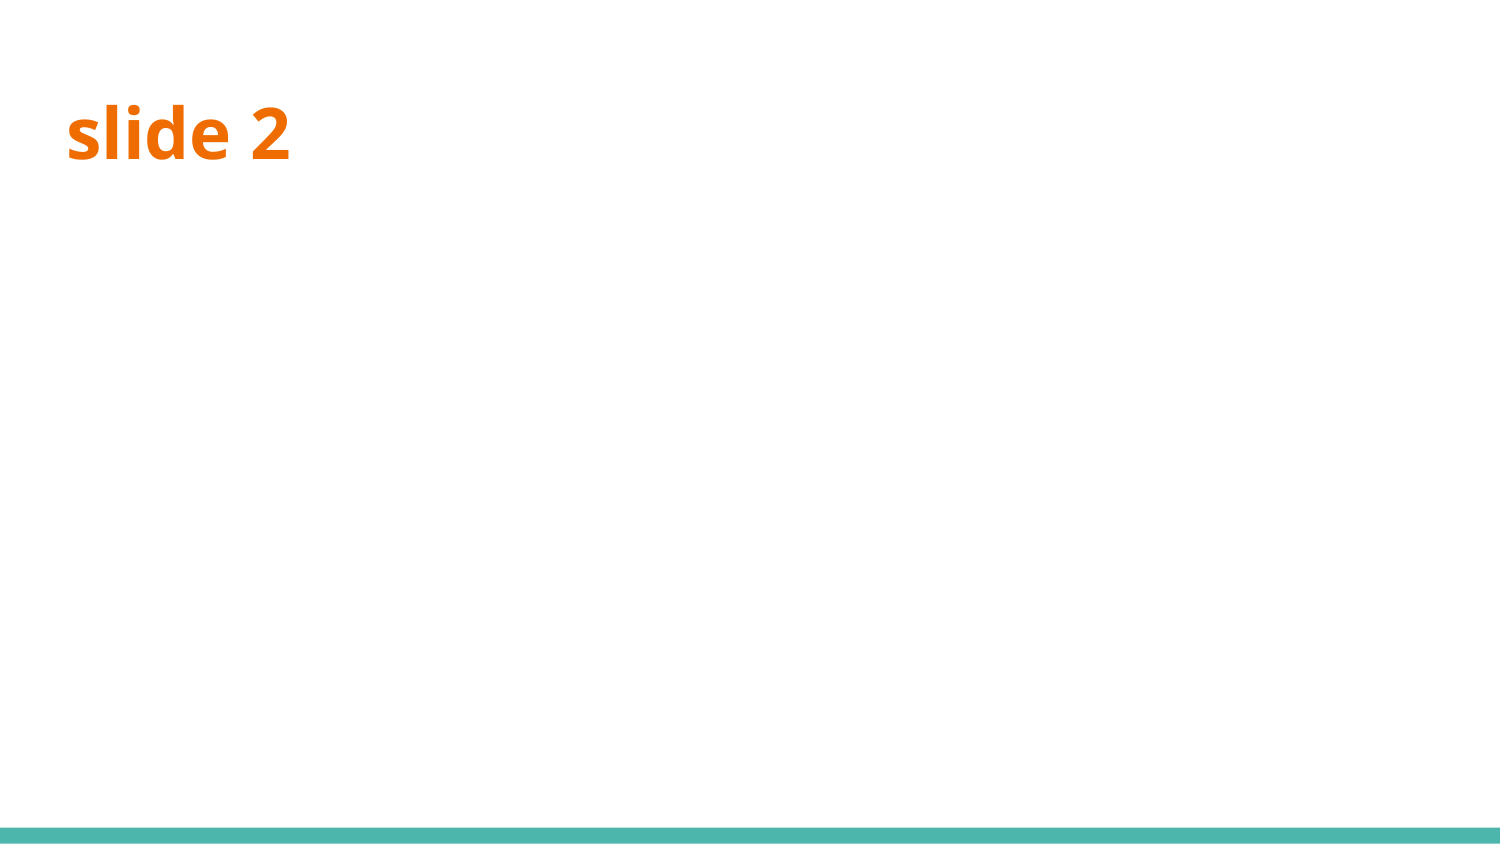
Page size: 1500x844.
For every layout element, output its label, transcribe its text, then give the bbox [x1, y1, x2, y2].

title slide 2 [51, 72, 1449, 189]
